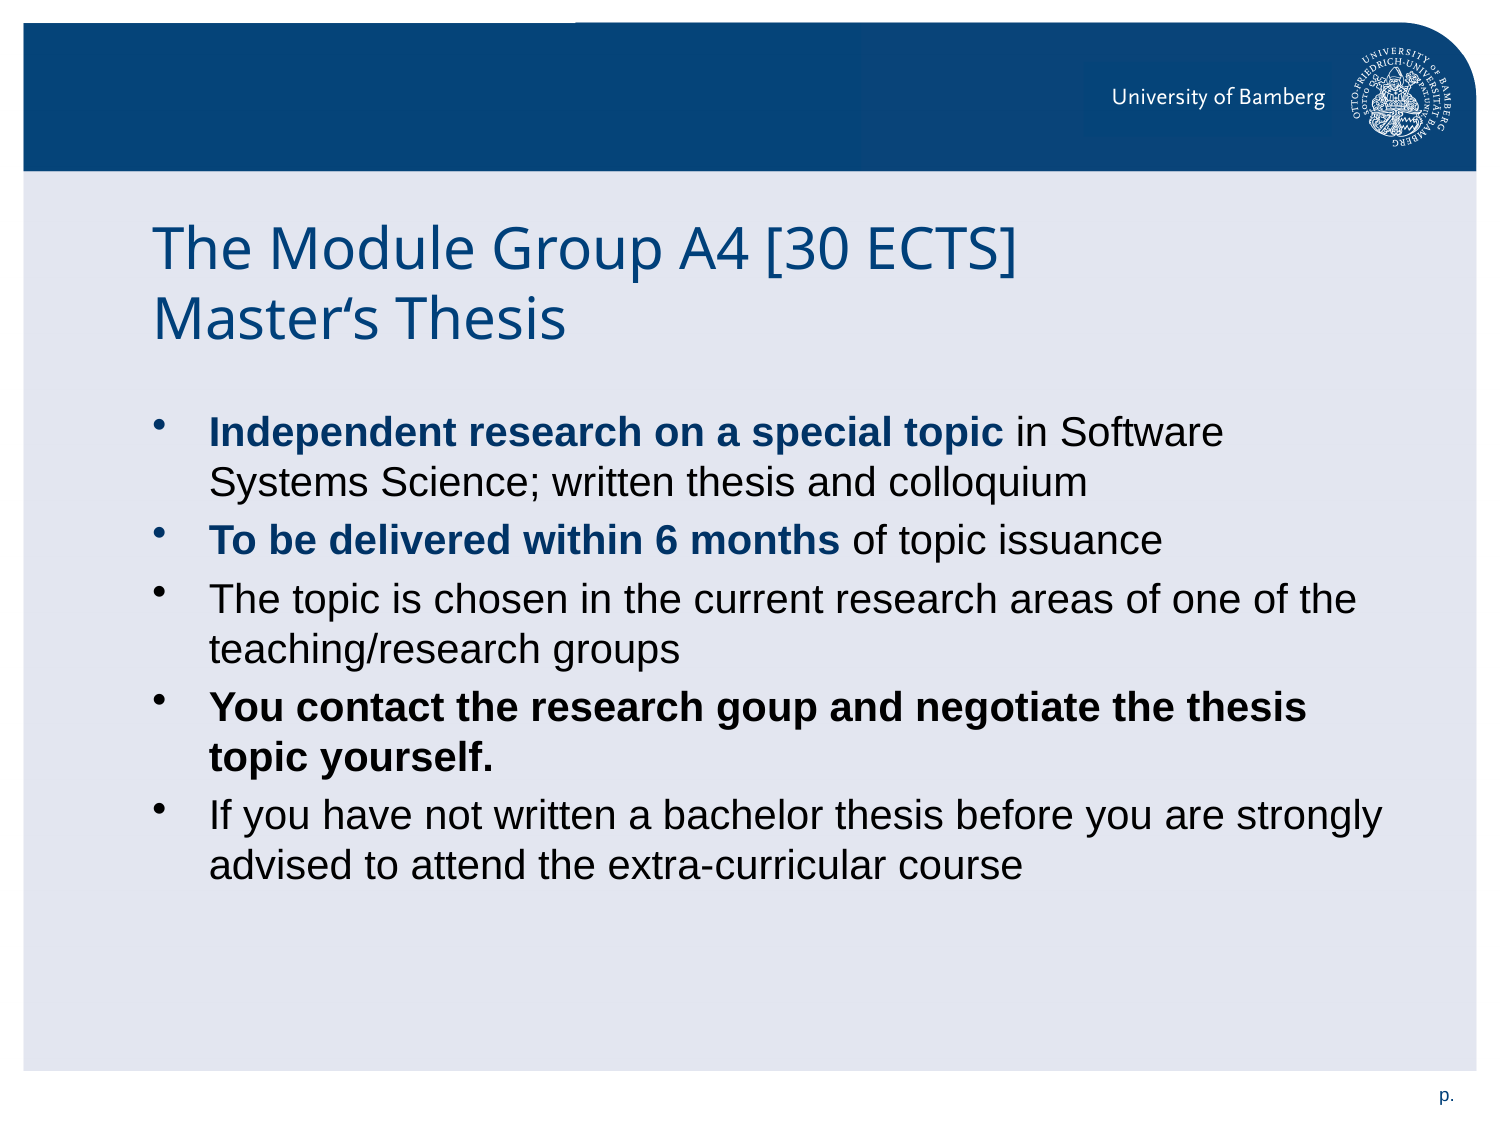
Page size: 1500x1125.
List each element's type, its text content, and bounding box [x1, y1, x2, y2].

list Independent research on a special topic in Software Systems Science; written thesis and colloquium To be delivered within 6 months of topic issuance The topic is chosen in the current research areas of one of the teaching/research groups You contact the research goup and negotiate the thesis topic yourself. If you have not written a bachelor thesis before you are strongly advised to attend the extra-curricular course [137, 397, 1400, 980]
title The Module Group A4 [30 ECTS] Master‘s Thesis [137, 187, 1363, 375]
picture [0, 0, 1500, 1125]
